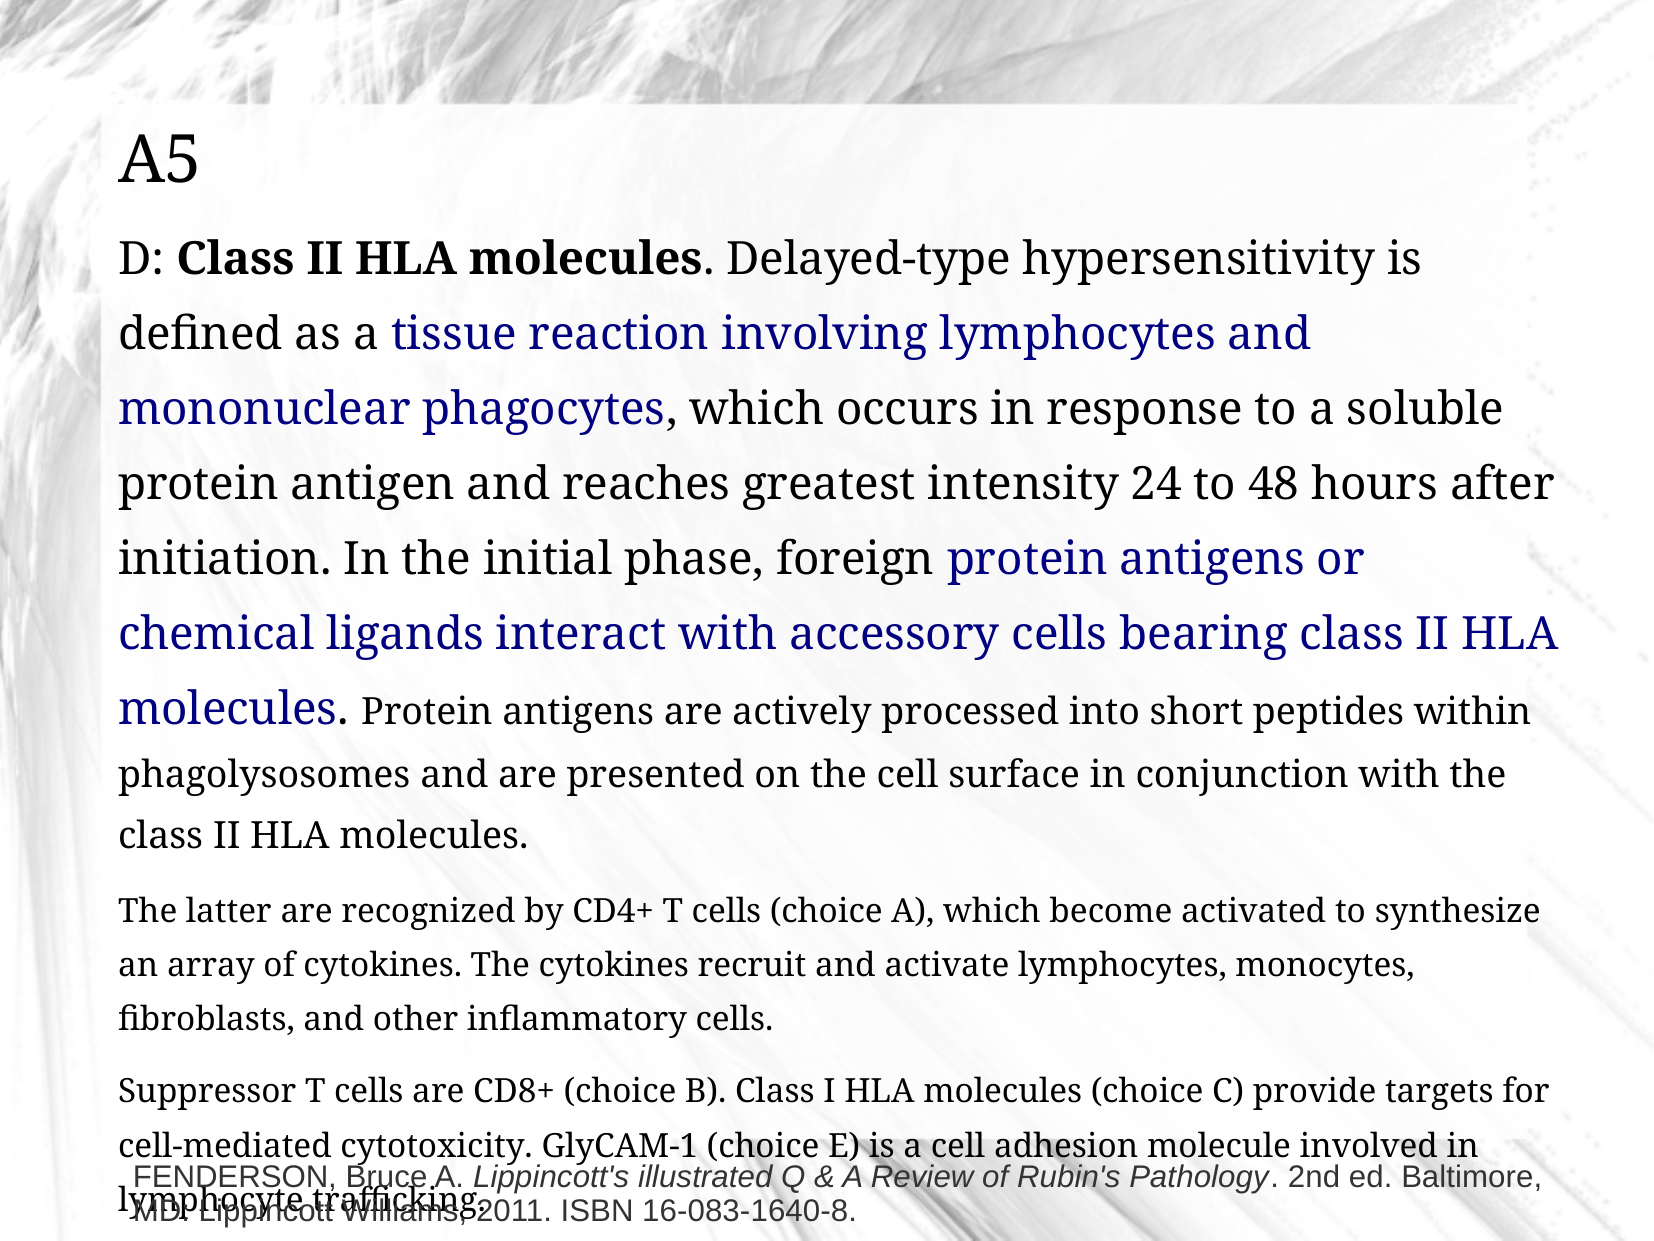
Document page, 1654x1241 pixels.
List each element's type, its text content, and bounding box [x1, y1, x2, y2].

list D: Class II HLA molecules. Delayed-type hypersensitivity is defined as a tissue reaction involving lymphocytes and mononuclear phagocytes, which occurs in response to a soluble protein antigen and reaches greatest intensity 24 to 48 hours after initiation. In the initial phase, foreign protein antigens or chemical ligands interact with accessory cells bearing class II HLA molecules. Protein antigens are actively processed into short peptides within phagolysosomes and are presented on the cell surface in conjunction with the class II HLA molecules. The latter are recognized by CD4+ T cells (choice A), which become activated to synthesize an array of cytokines. The cytokines recruit and activate lymphocytes, monocytes, fibroblasts, and other inflammatory cells. Suppressor T cells are CD8+ (choice B). Class I HLA molecules (choice C) provide targets for cell-mediated cytotoxicity. GlyCAM-1 (choice E) is a cell adhesion molecule involved in lymphocyte trafficking. Diagnosis: Delayed-type hypersensitivity [118, 212, 1565, 1145]
text_box FENDERSON, Bruce A. Lippincott's illustrated Q & A Review of Rubin's Pathology. 2nd ed. Baltimore, MD: Lippincott Williams, 2011. ISBN 16-083-1640-8. [118, 1151, 1565, 1236]
title A5 [118, 107, 1506, 207]
picture [0, 0, 1654, 1241]
